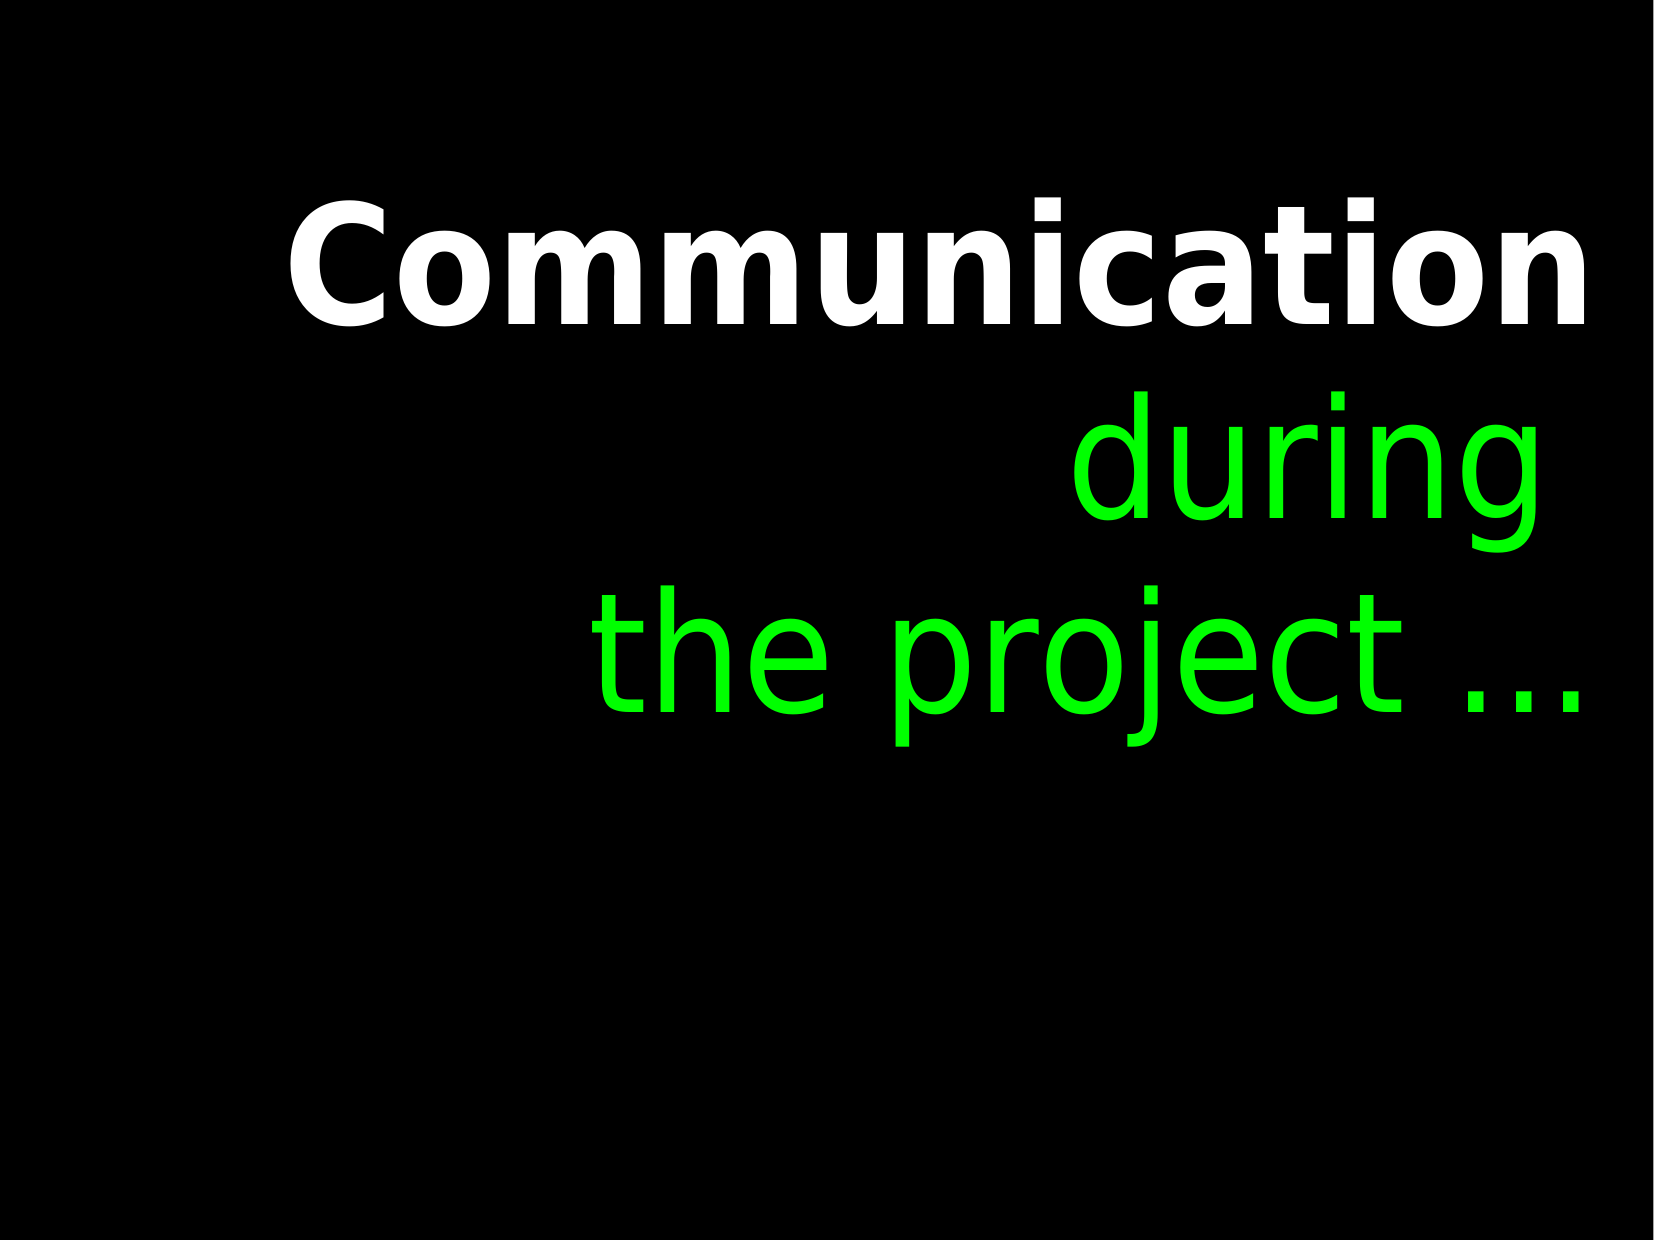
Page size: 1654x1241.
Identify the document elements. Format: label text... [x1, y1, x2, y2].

text_box Communication during the project ... [0, 162, 1613, 761]
